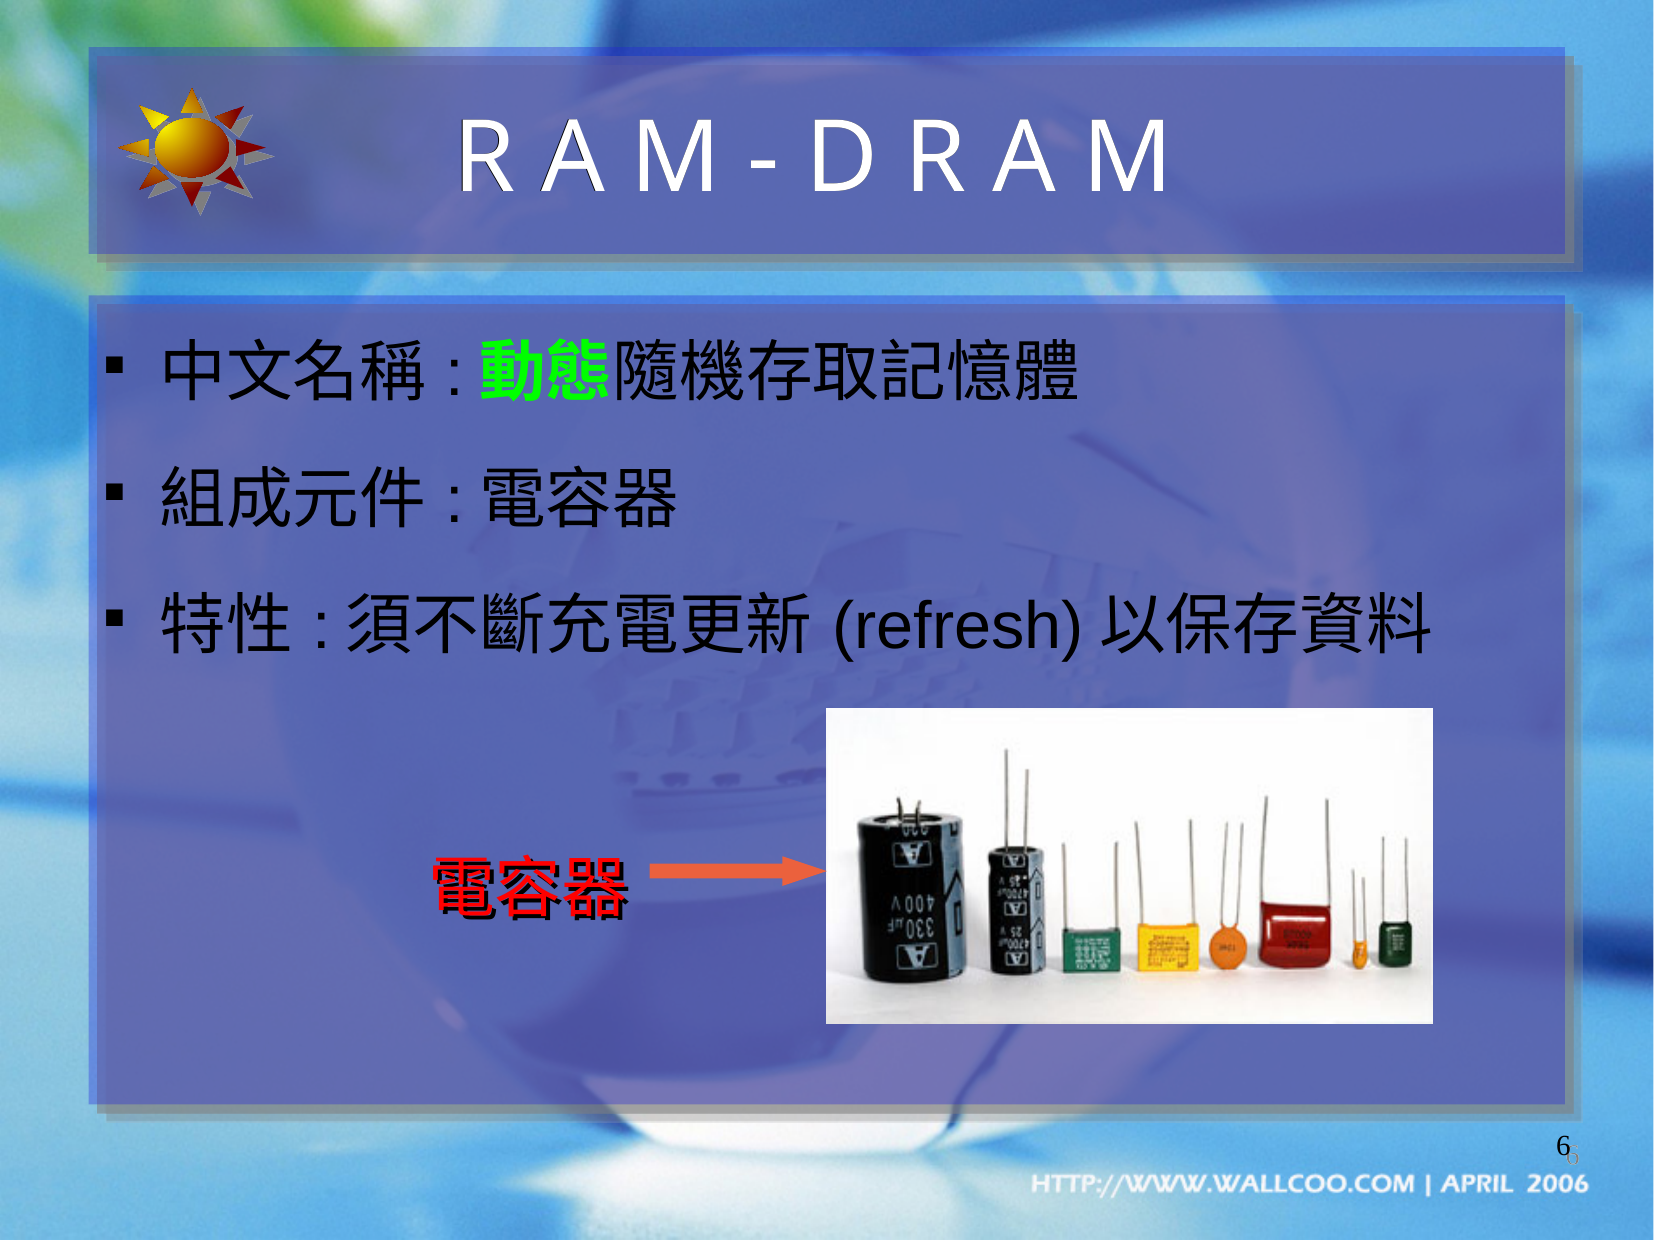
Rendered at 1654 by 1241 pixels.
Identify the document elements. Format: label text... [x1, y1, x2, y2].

picture [0, 0, 1654, 1240]
title R A M - D R A M [82, 49, 1571, 257]
list 中文名稱:動態隨機存取記憶體 組成元件:電容器 特性:須不斷充電更新(refresh)以保存資料 [88, 318, 1577, 1123]
text_box 電容器 [413, 826, 644, 923]
text_box [649, 856, 827, 886]
